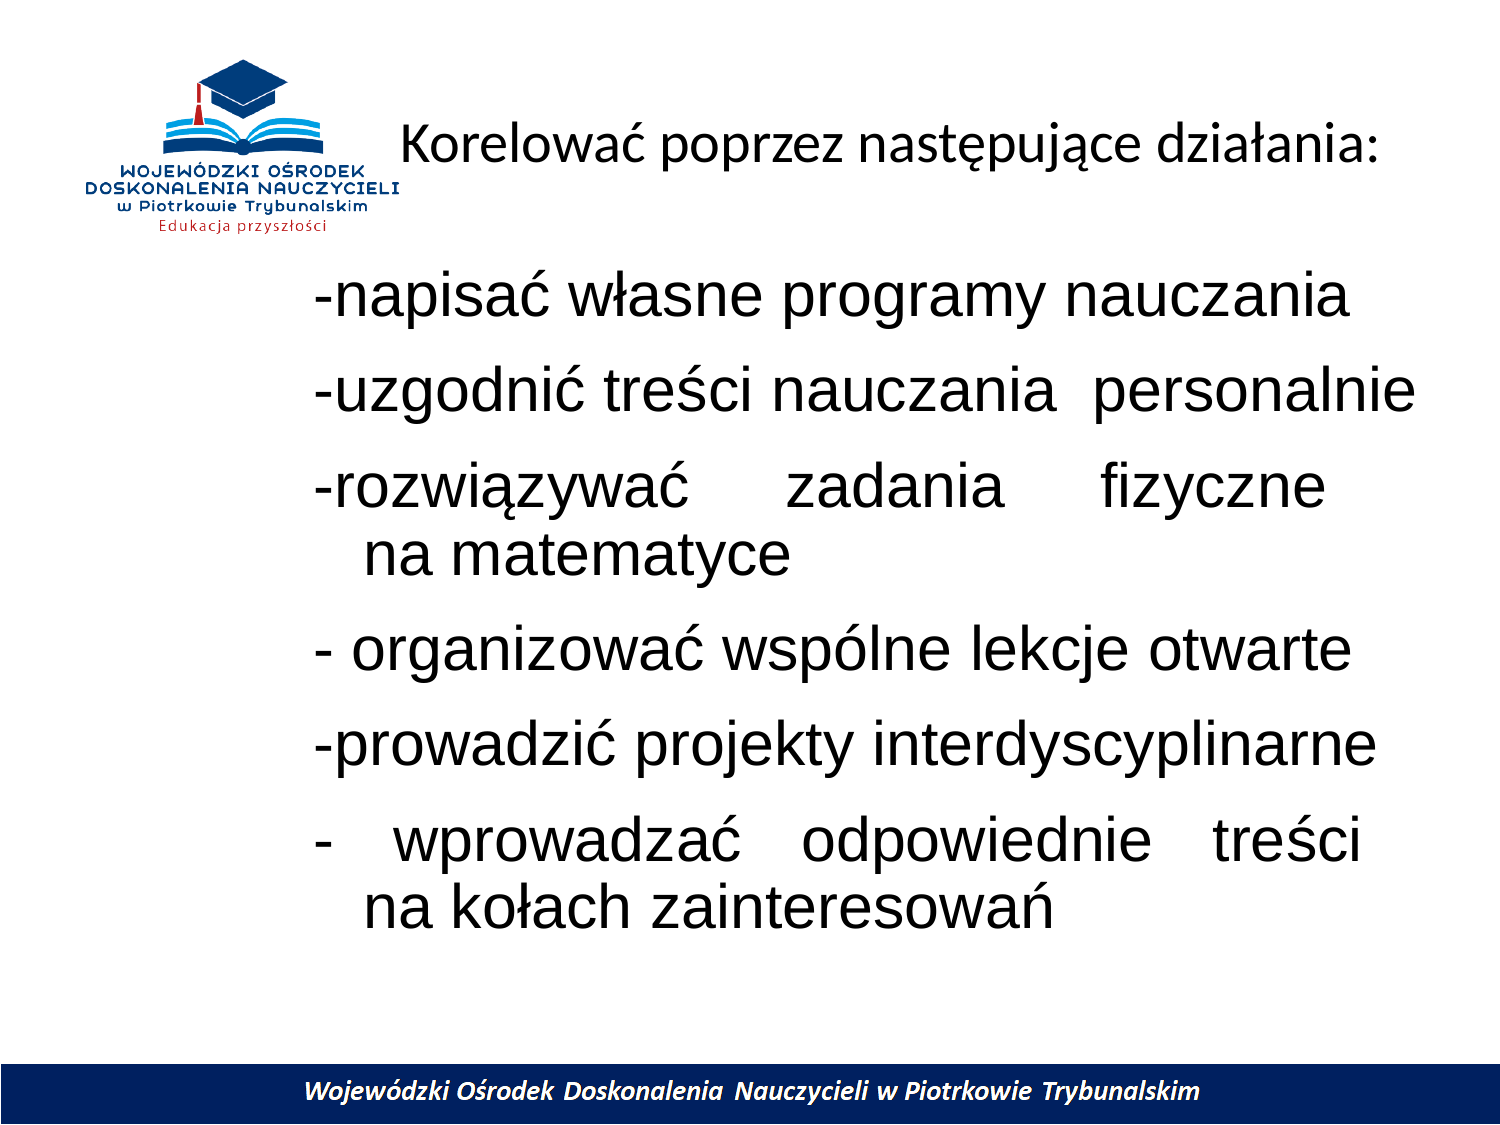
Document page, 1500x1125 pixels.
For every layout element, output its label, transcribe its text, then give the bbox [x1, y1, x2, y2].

title Korelować poprzez następujące działania: [281, 52, 1500, 225]
list -napisać własne programy nauczania -uzgodnić treści nauczania personalnie -rozwiązywać zadania fizyczne na matematyce - organizować wspólne lekcje otwarte -prowadzić projekty interdyscyplinarne - wprowadzać odpowiednie treści na kołach zainteresowań [230, 262, 1424, 1036]
